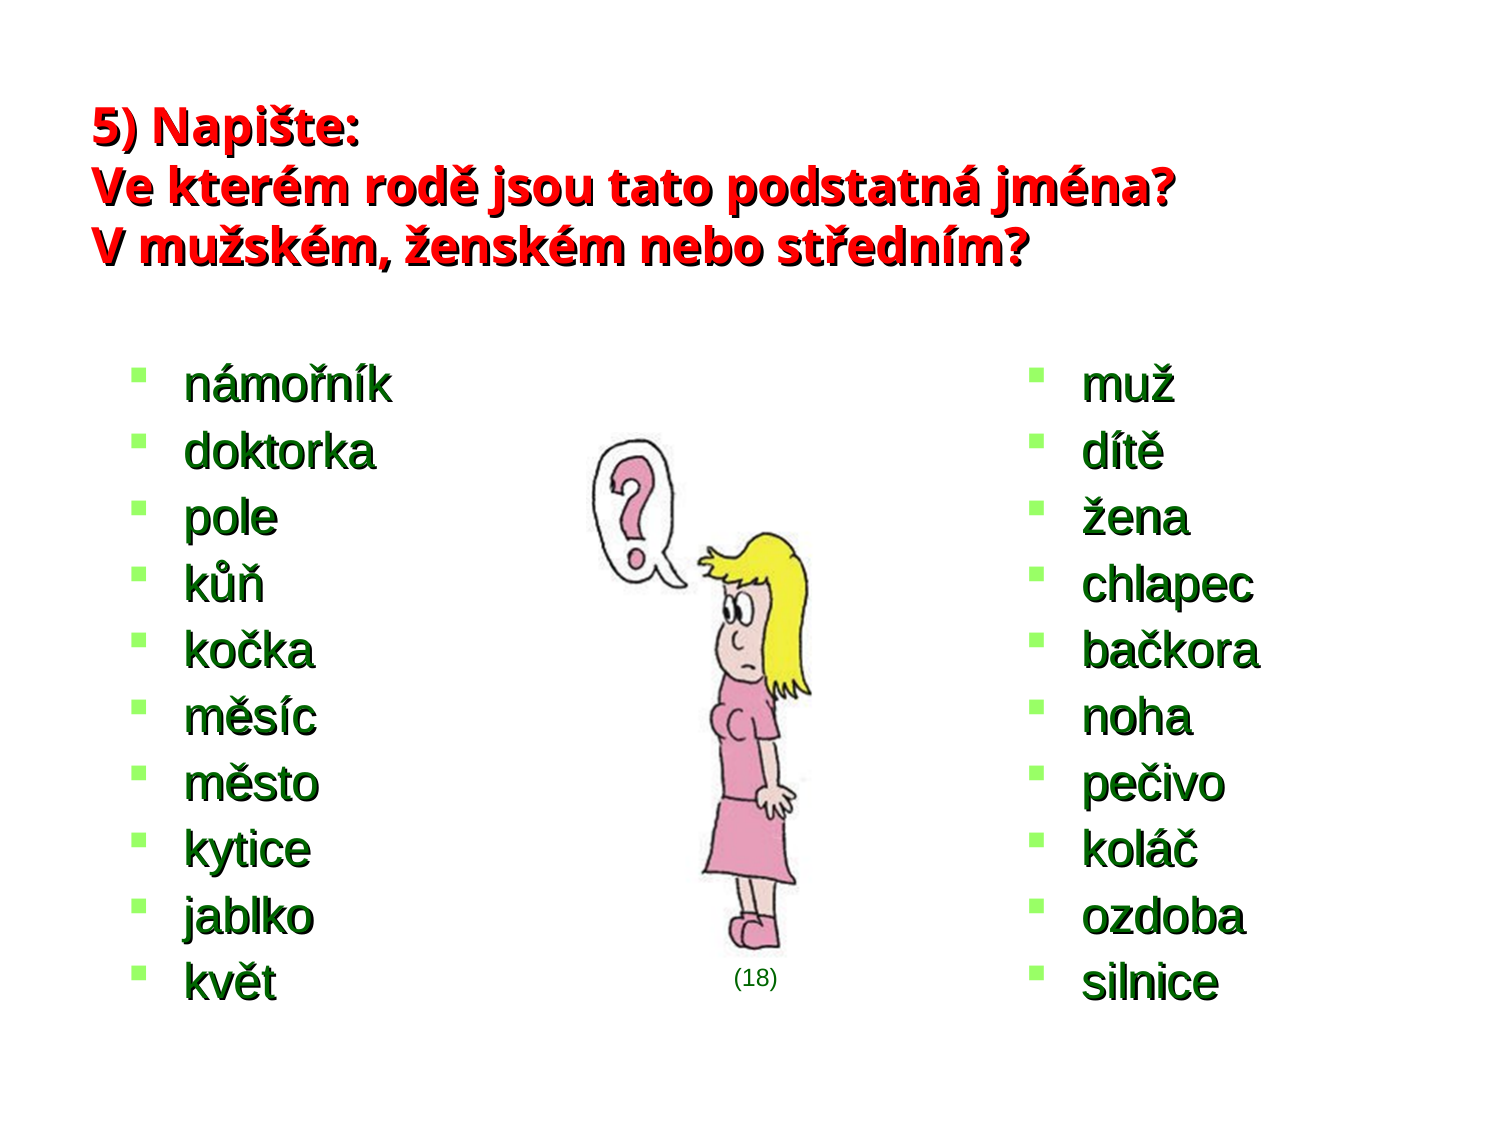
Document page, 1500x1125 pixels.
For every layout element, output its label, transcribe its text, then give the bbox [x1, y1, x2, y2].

list námořník doktorka pole kůň kočka měsíc město kytice jablko květ [112, 349, 757, 1038]
title 5) Napište: Ve kterém rodě jsou tato podstatná jména? V mužském, ženském nebo středním? [76, 66, 1453, 302]
picture [586, 432, 821, 959]
list muž dítě žena chlapec bačkora noha pečivo koláč ozdoba silnice [1009, 349, 1500, 1038]
text_box (18) [667, 953, 845, 1000]
